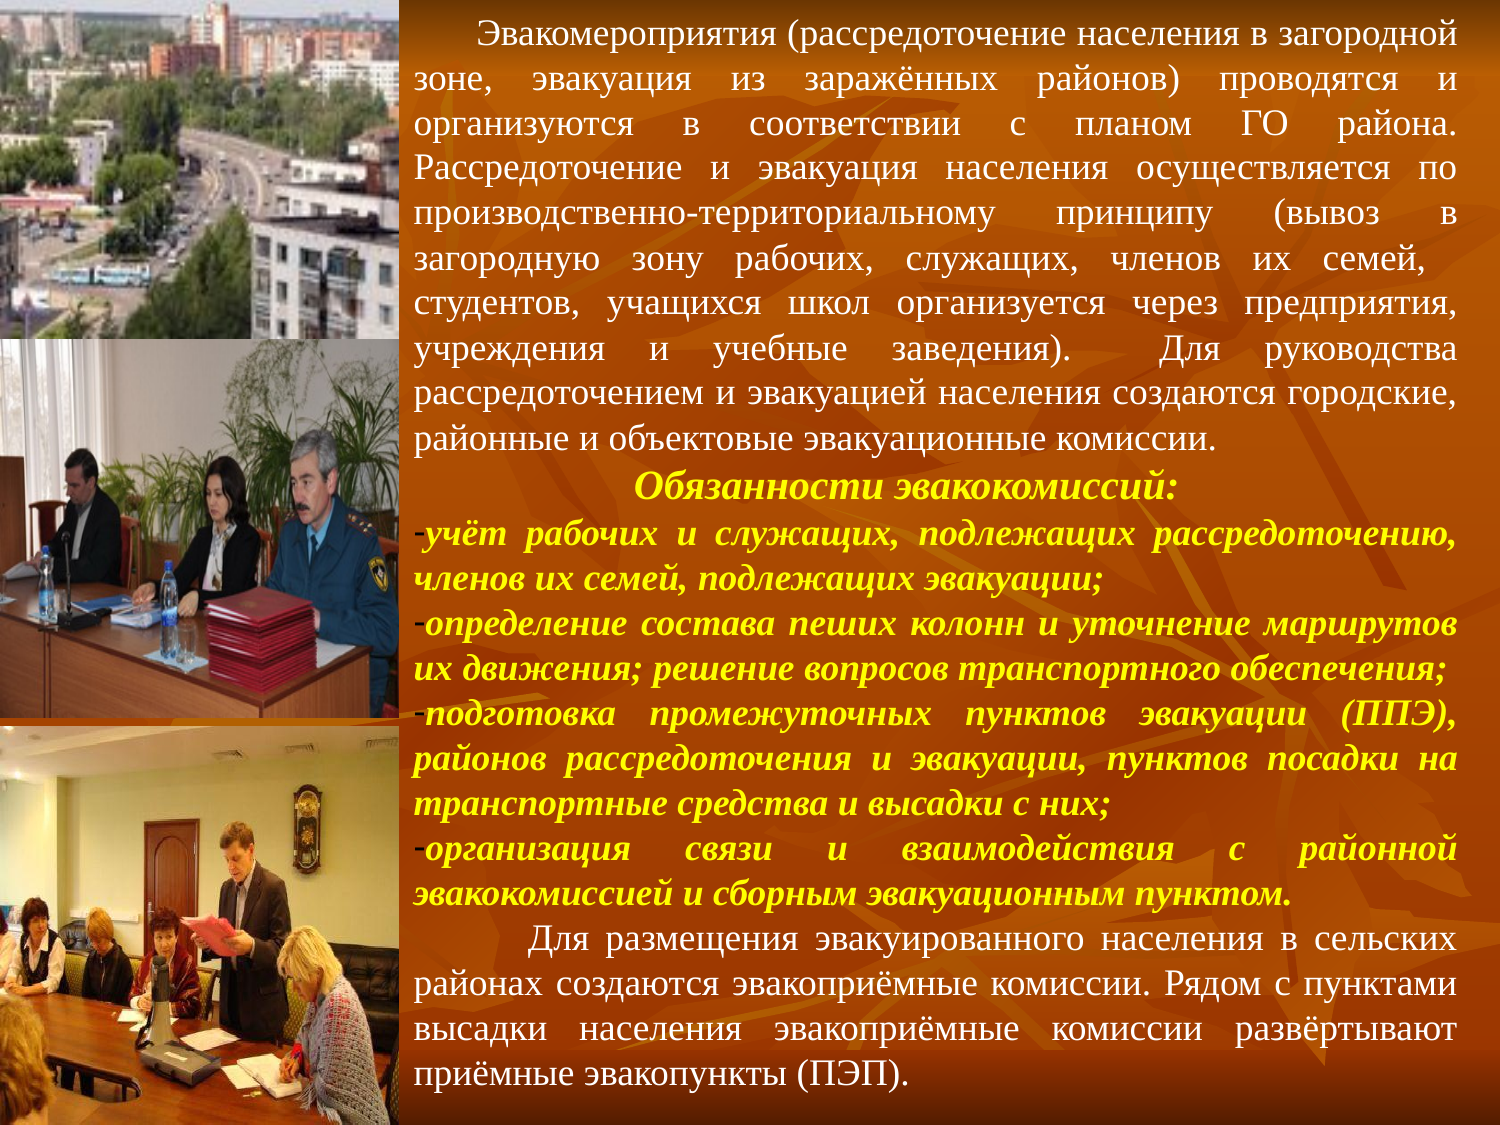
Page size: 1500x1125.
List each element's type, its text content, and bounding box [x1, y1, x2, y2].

text_box Эвакомероприятия (рассредоточение населения в загородной зоне, эвакуация из заражённых районов) проводятся и организуются в соответствии с планом ГО района. Рассредоточение и эвакуация населения осуществляется по производственно-территориальному принципу (вывоз в загородную зону рабочих, служащих, членов их семей, студентов, учащихся школ организуется через предприятия, учреждения и учебные заведения). Для руководства рассредоточением и эвакуацией населения создаются городские, районные и объектовые эвакуационные комиссии. Обязанности эвакокомиссий: учёт рабочих и служащих, подлежащих рассредоточению, членов их семей, подлежащих эвакуации; определение состава пеших колонн и уточнение маршрутов их движения; решение вопросов транспортного обеспечения; подготовка промежуточных пунктов эвакуации (ППЭ), районов рассредоточения и эвакуации, пунктов посадки на транспортные средства и высадки с них; организация связи и взаимодействия с районной эвакокомиссией и сборным эвакуационным пунктом. Для размещения эвакуированного населения в сельских районах создаются эвакоприёмные комиссии. Рядом с пунктами высадки населения эвакоприёмные комиссии развёртывают приёмные эвакопункты (ПЭП). [398, 0, 1477, 1125]
picture [0, 0, 399, 718]
picture [0, 726, 399, 1125]
